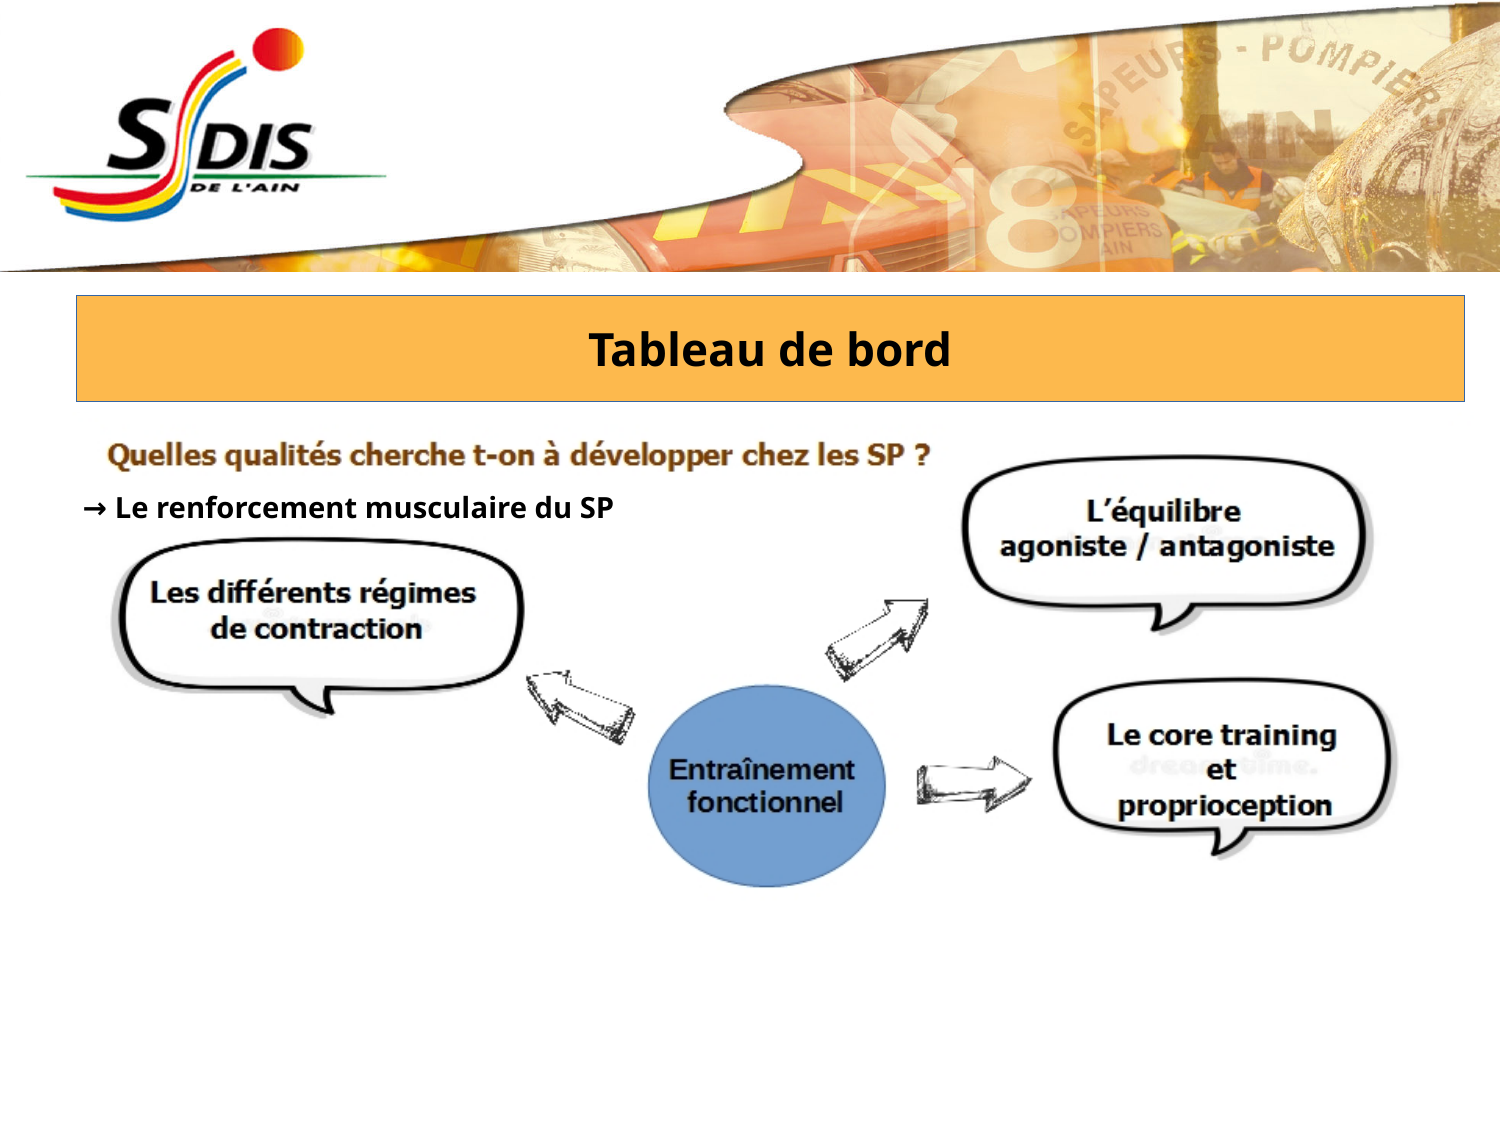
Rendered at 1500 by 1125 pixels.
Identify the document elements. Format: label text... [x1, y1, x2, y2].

picture [0, 0, 1500, 272]
text_box Tableau de bord [76, 295, 1465, 402]
picture [0, 412, 1500, 1125]
text_box → Le renforcement musculaire du SP [68, 479, 640, 530]
